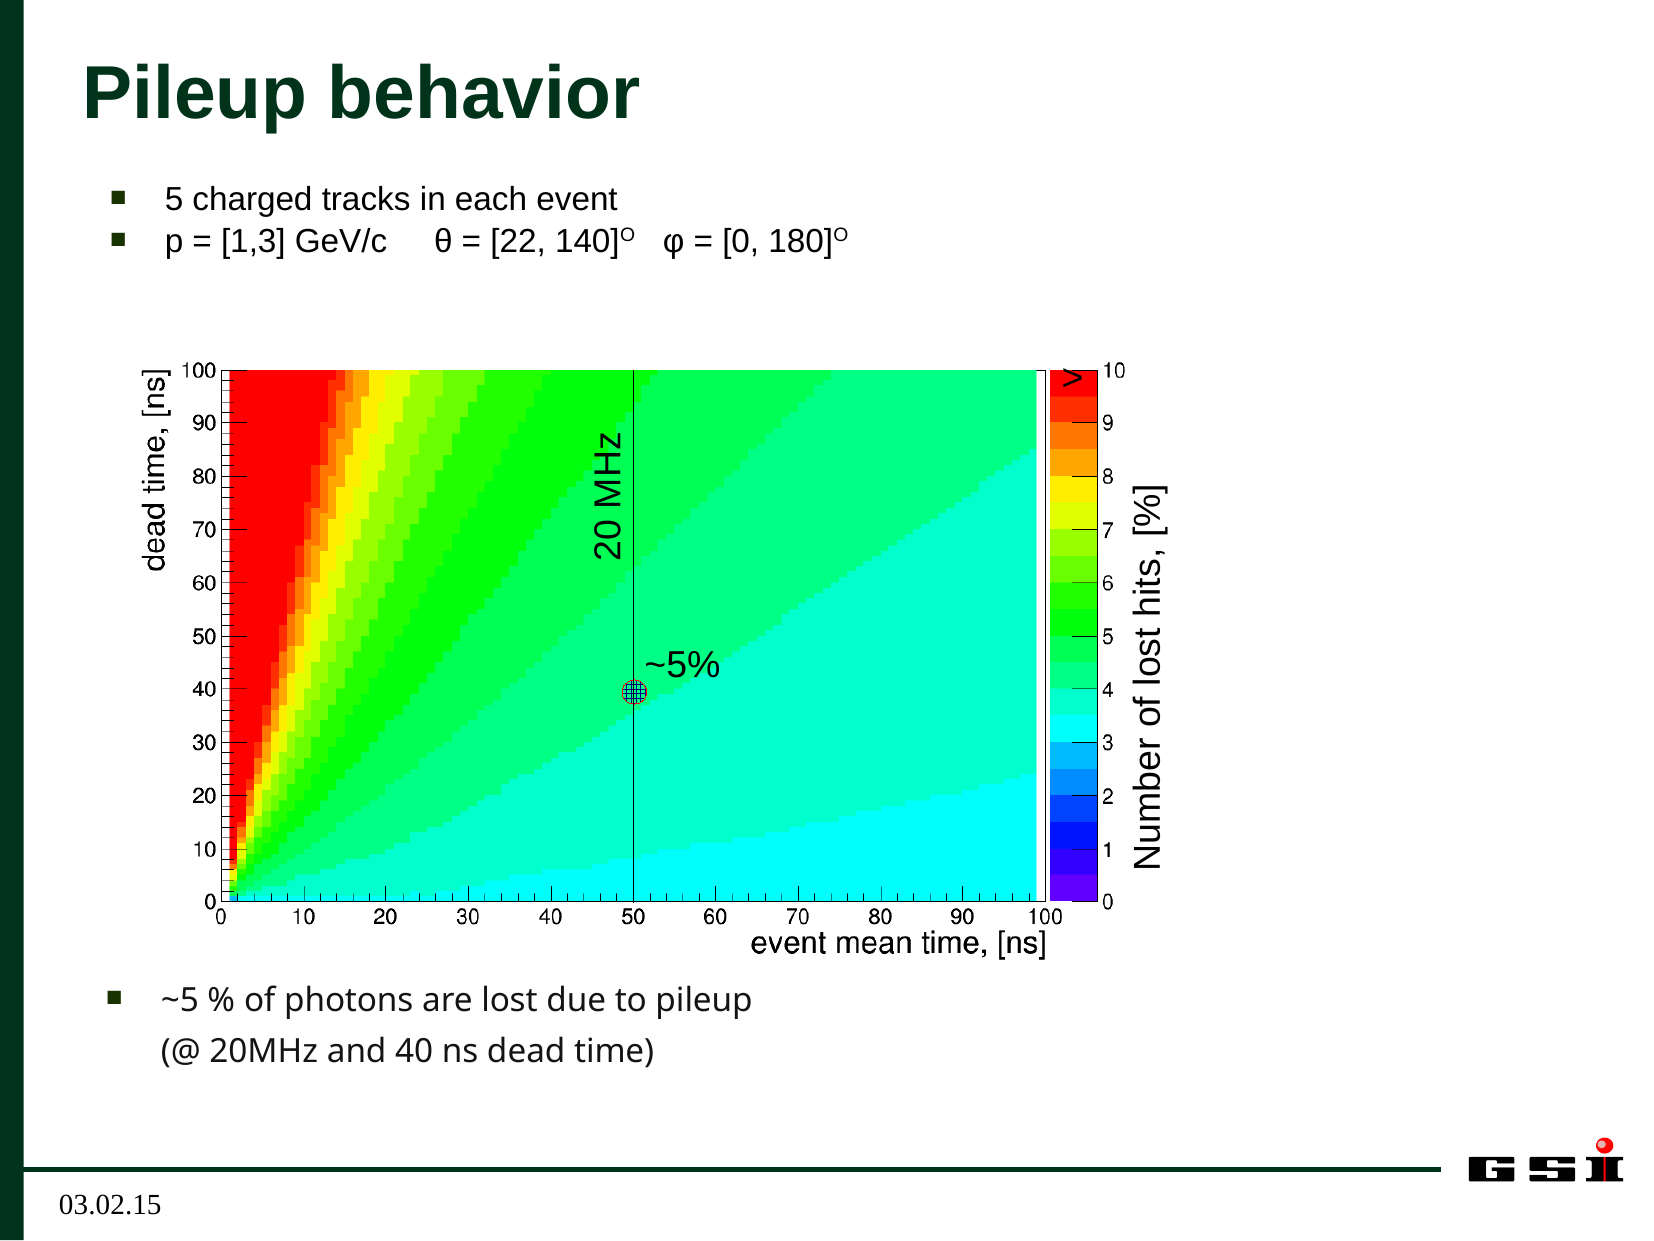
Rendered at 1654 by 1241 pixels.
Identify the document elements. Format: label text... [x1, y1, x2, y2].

title Pileup behavior [82, 23, 1571, 162]
text_box ~5% [629, 635, 752, 702]
list 5 charged tracks in each event p = [1,3] GeV/c θ = [22, 140]O φ = [0, 180]O [94, 180, 1294, 287]
text_box > [1046, 349, 1107, 415]
list ~5 % of photons are lost due to pileup (@ 20MHz and 40 ns dead time) [90, 976, 1290, 1072]
picture [1464, 1132, 1626, 1193]
text_box 20 MHz [579, 393, 645, 576]
picture [118, 303, 1148, 968]
text_box Number of lost hits, [%] [1118, 383, 1186, 887]
text_box [622, 681, 633, 704]
